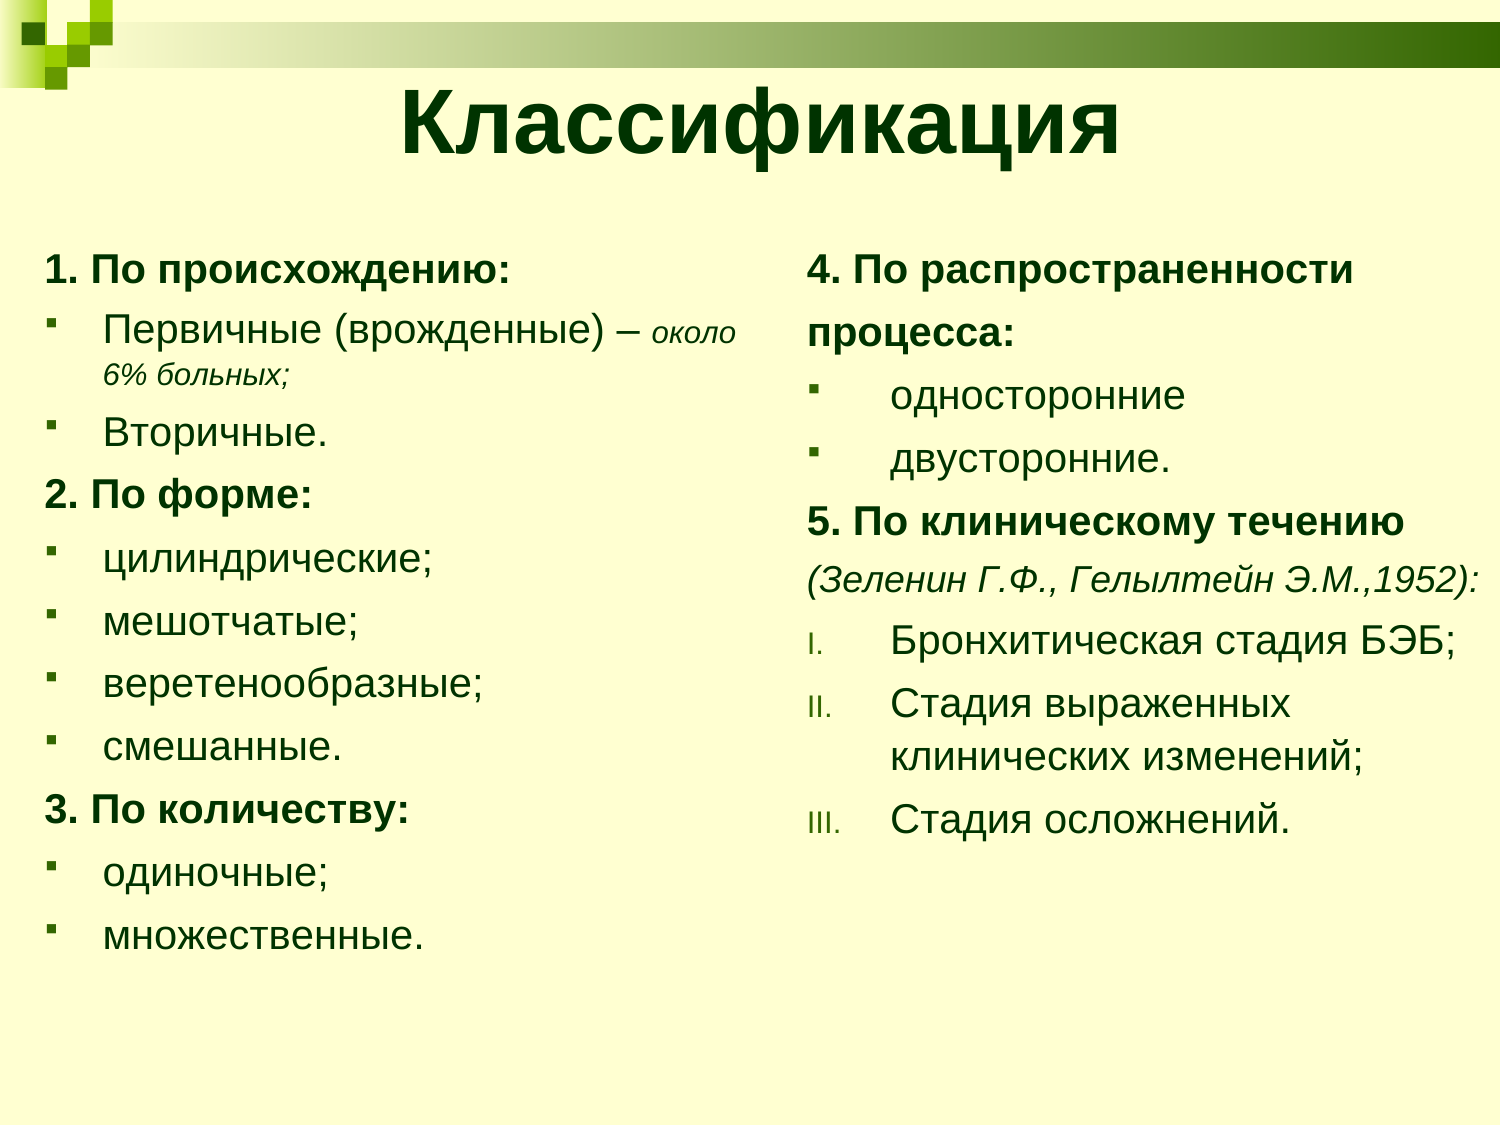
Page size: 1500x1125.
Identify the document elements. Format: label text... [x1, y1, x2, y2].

list 1. По происхождению: Первичные (врожденные) – около 6% больных; Вторичные. 2. По форме: цилиндрические; мешотчатые; веретенообразные; смешанные. 3. По количеству: одиночные; множественные. [29, 231, 774, 1047]
title Классификация [100, 30, 1424, 204]
list 4. По распространенности процесса: односторонние двусторонние. 5. По клиническому течению (Зеленин Г.Ф., Гелылтейн Э.М.,1952): Бронхитическая стадия БЭБ; Стадия выраженных клинических изменений; Стадия осложнений. [791, 231, 1500, 1035]
